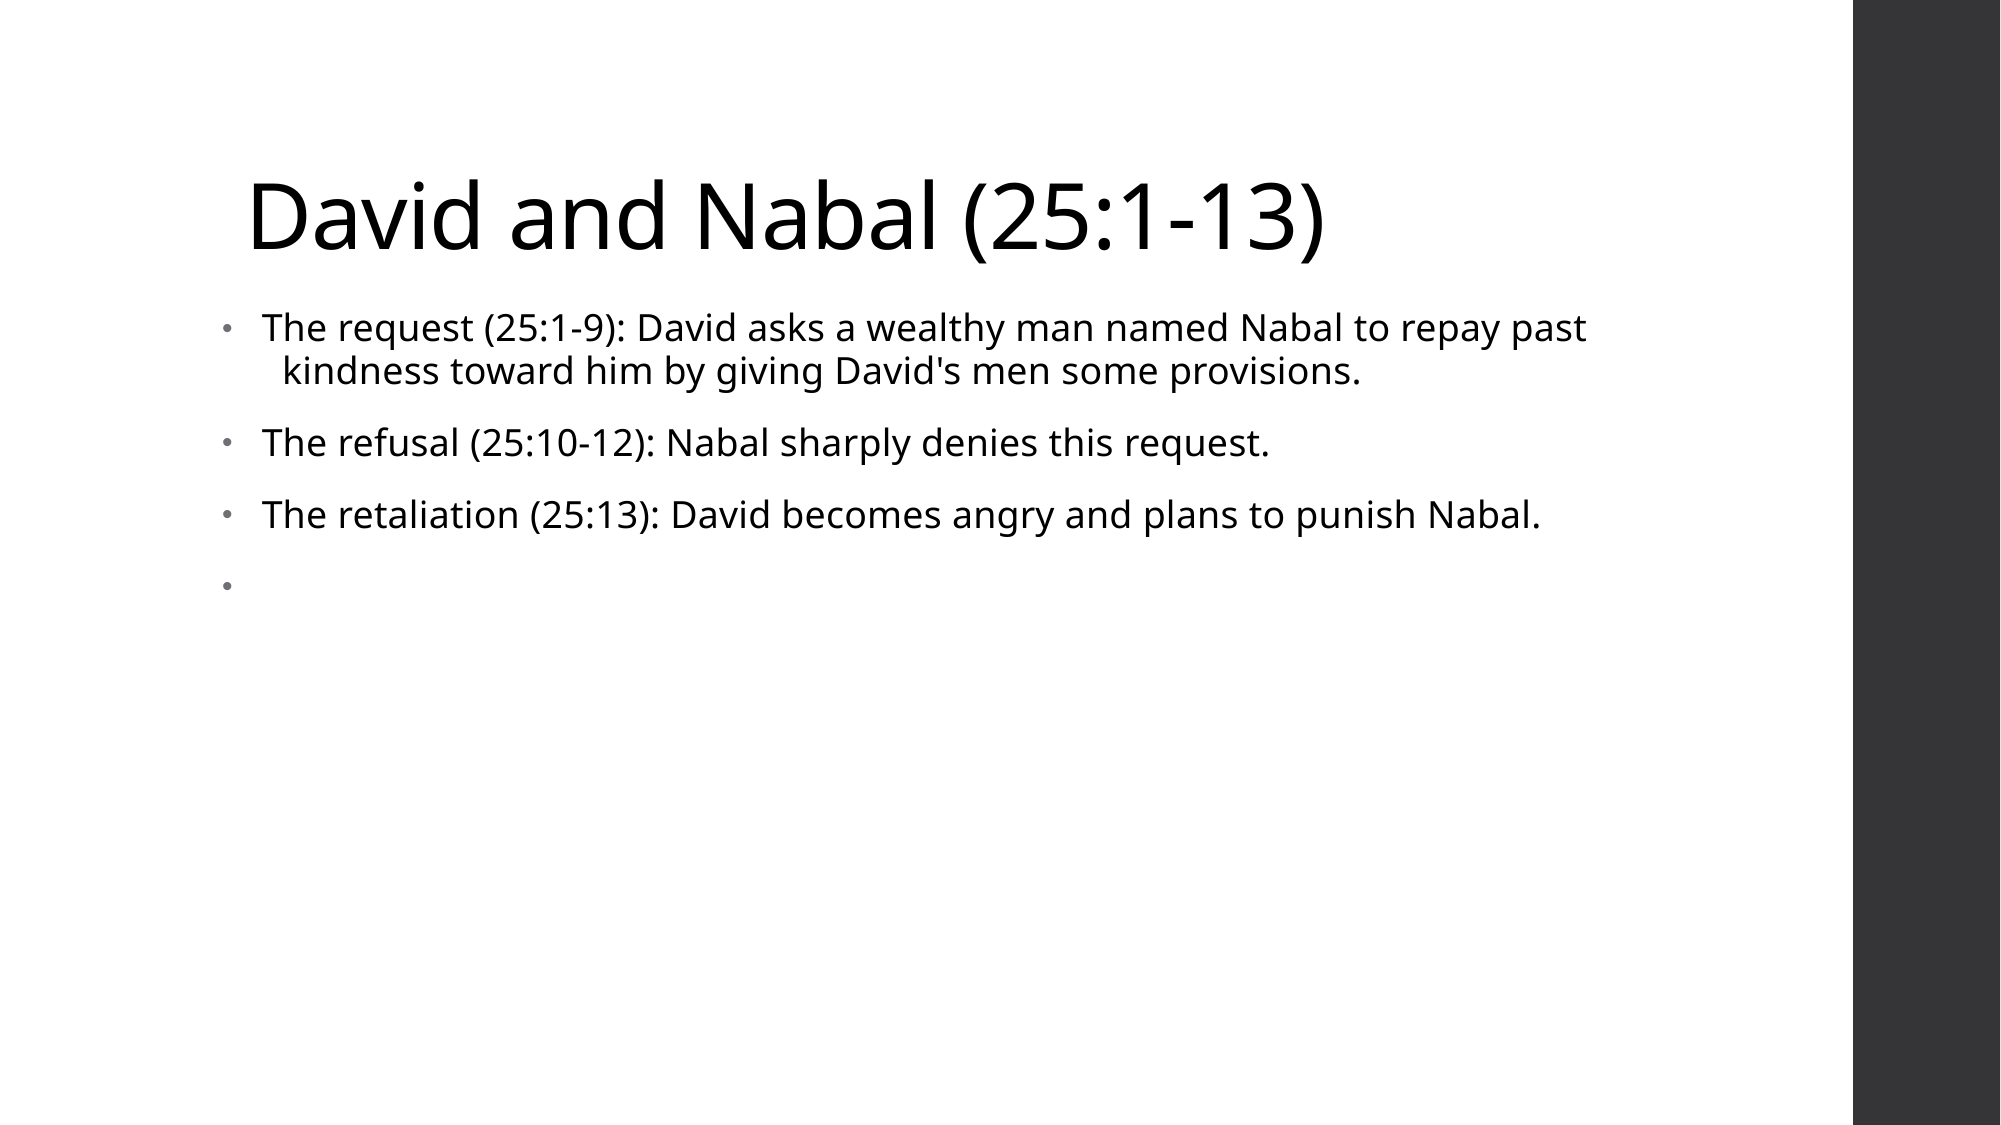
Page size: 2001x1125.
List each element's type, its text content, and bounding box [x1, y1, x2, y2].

list The request (25:1-9): David asks a wealthy man named Nabal to repay past kindness toward him by giving David's men some provisions. The refusal (25:10-12): Nabal sharply denies this request. The retaliation (25:13): David becomes angry and plans to punish Nabal. [206, 299, 1617, 1014]
title David and Nabal (25:1-13) [206, 60, 1797, 278]
